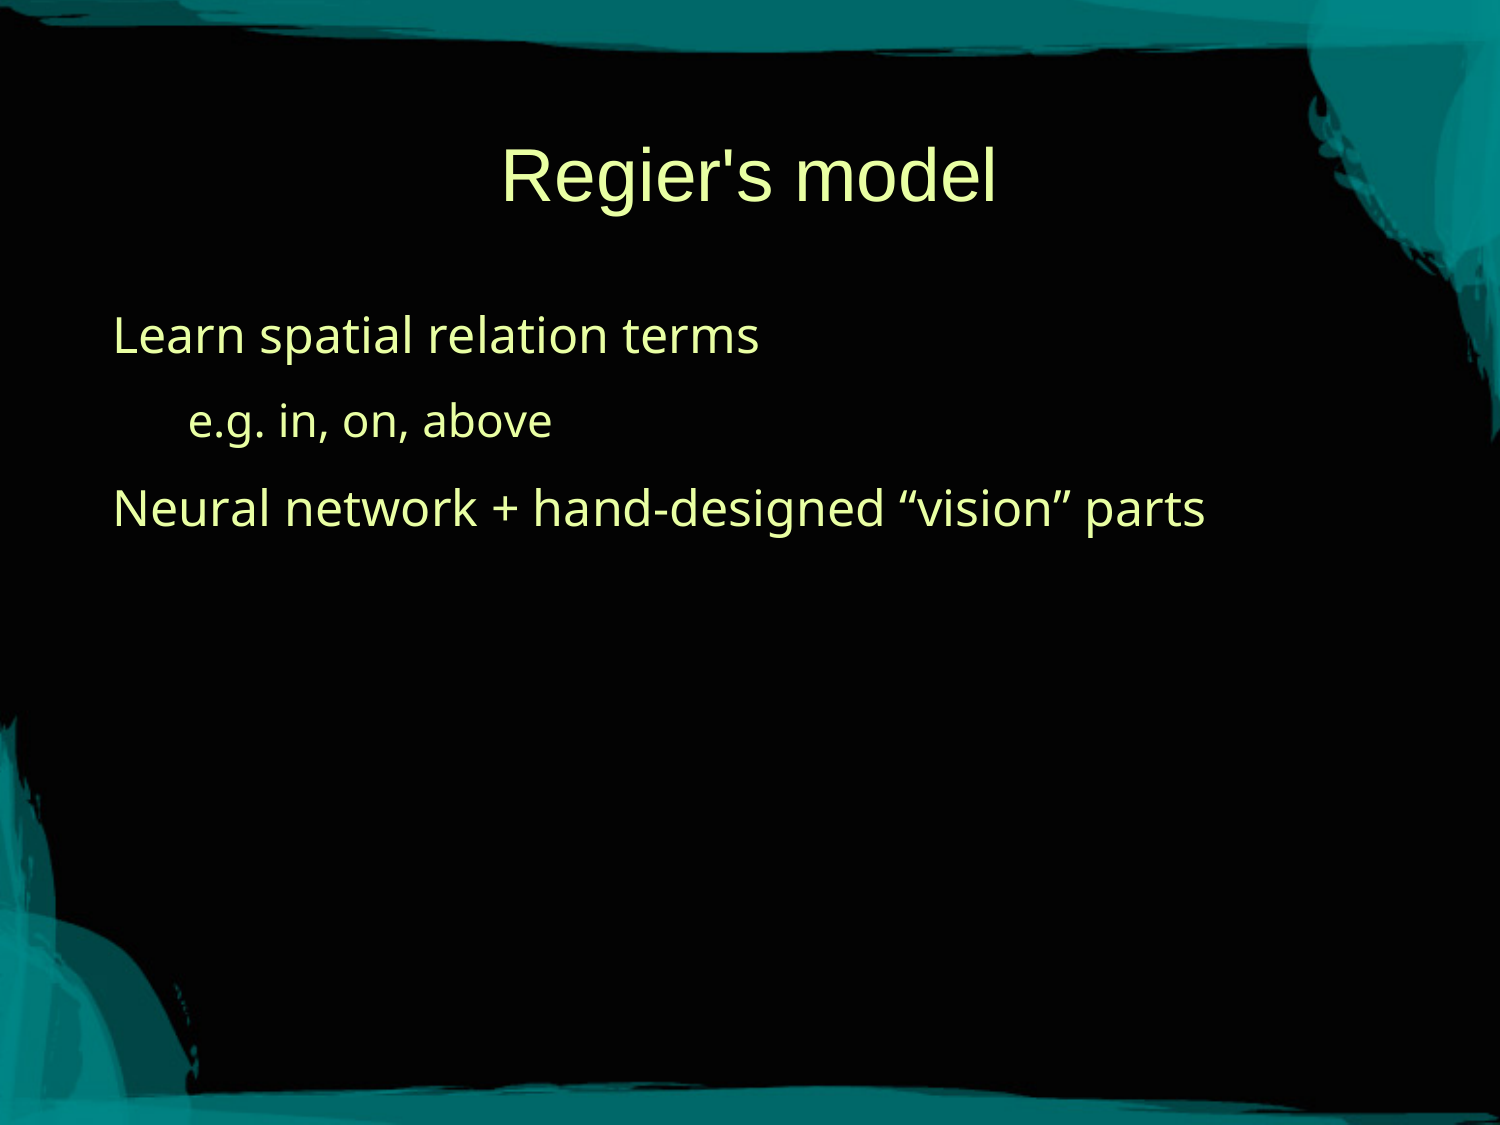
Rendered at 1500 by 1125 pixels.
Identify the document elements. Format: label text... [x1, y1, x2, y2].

title Regier's model [112, 94, 1388, 256]
list Learn spatial relation terms e.g. in, on, above Neural network + hand-designed “vision” parts [112, 299, 1388, 986]
picture [0, 0, 1500, 1125]
